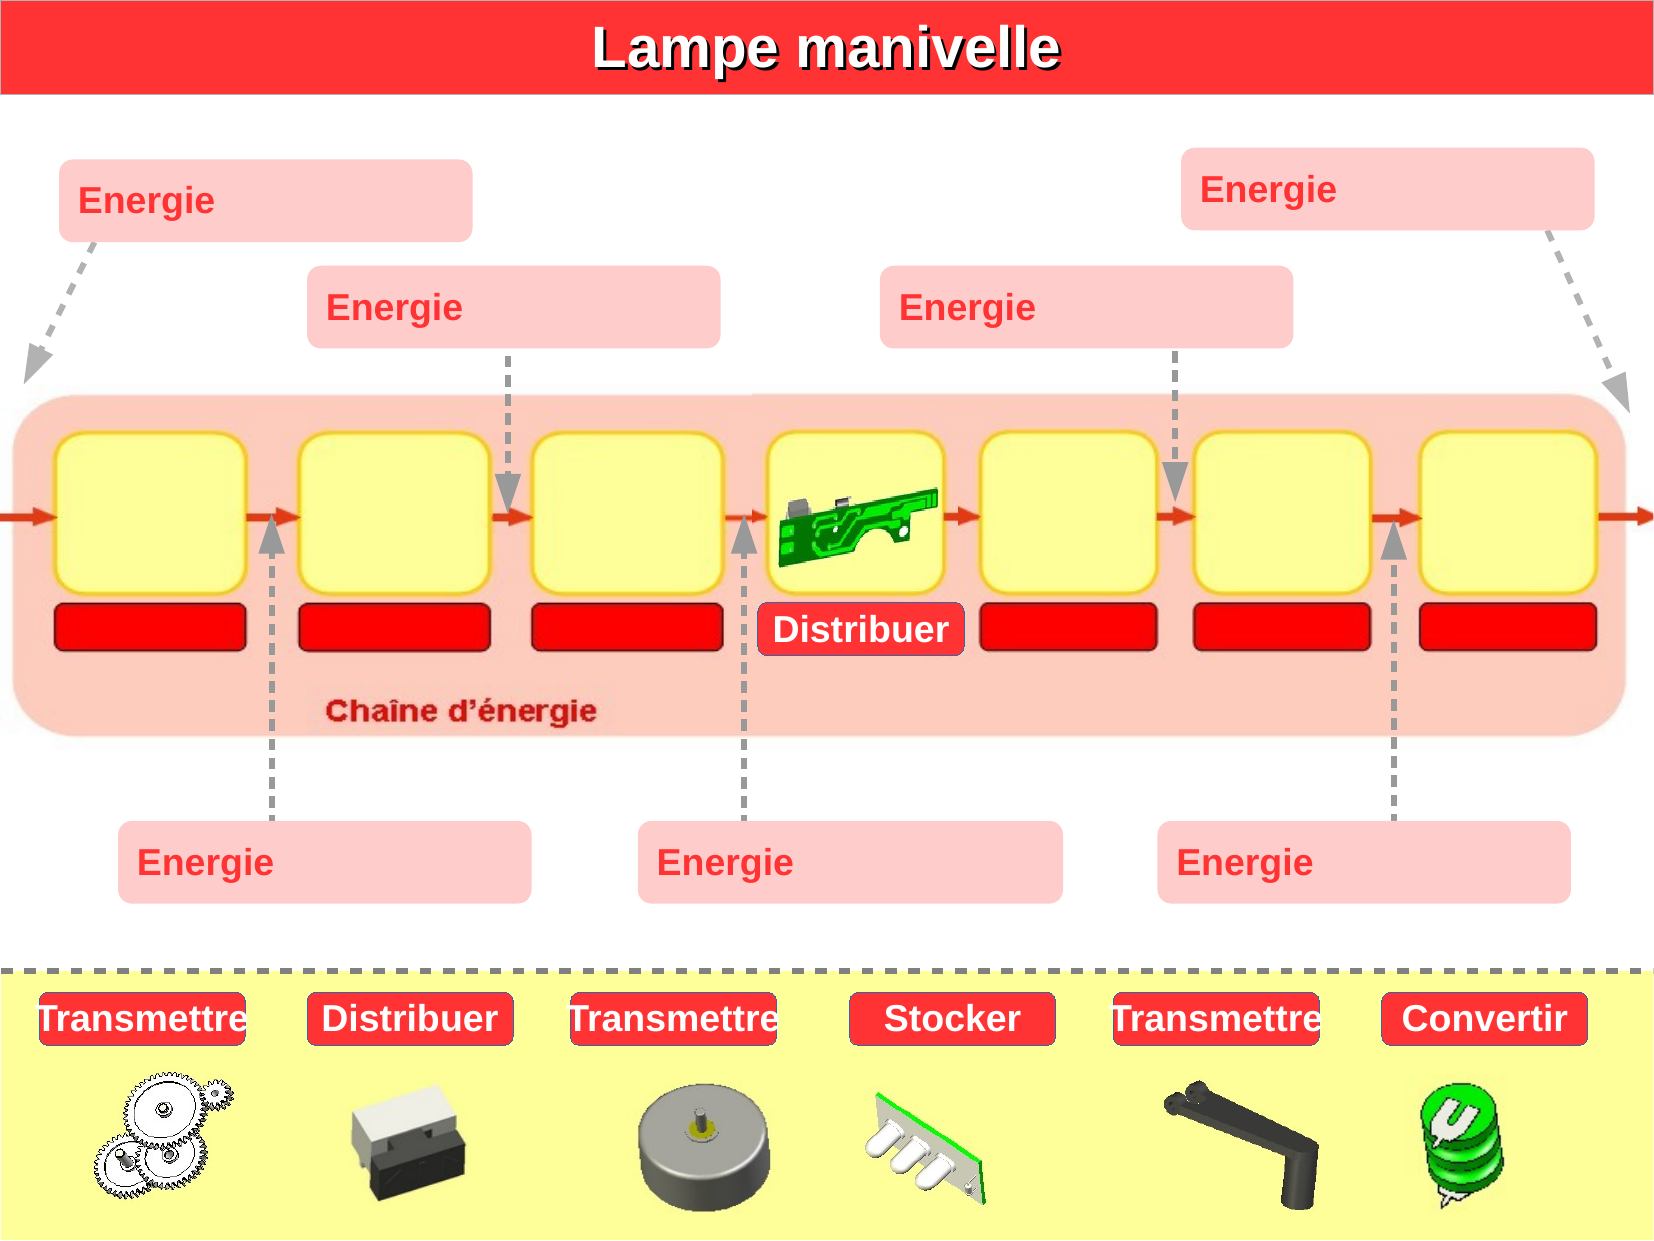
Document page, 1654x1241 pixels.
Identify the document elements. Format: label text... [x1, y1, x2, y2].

text_box Transmettre [570, 992, 777, 1046]
text_box Energie [59, 159, 473, 243]
text_box Convertir [1381, 992, 1588, 1046]
picture [339, 1080, 473, 1205]
text_box Energie [307, 265, 721, 349]
picture [625, 1074, 780, 1217]
text_box Energie [637, 820, 1064, 904]
text_box Distribuer [757, 602, 965, 656]
text_box Transmettre [1113, 992, 1320, 1046]
text_box Energie [118, 820, 532, 904]
picture [88, 1068, 237, 1205]
picture [0, 383, 1654, 751]
text_box Transmettre [39, 992, 246, 1046]
text_box Energie [1181, 147, 1595, 231]
text_box [0, 970, 1654, 1241]
text_box Lampe manivelle [0, 0, 1654, 95]
picture [1405, 1074, 1520, 1214]
picture [1157, 1069, 1320, 1217]
picture [862, 1086, 989, 1210]
text_box Energie [1157, 820, 1571, 904]
text_box Stocker [849, 992, 1056, 1046]
text_box Distribuer [307, 992, 514, 1046]
text_box Energie [879, 265, 1294, 349]
